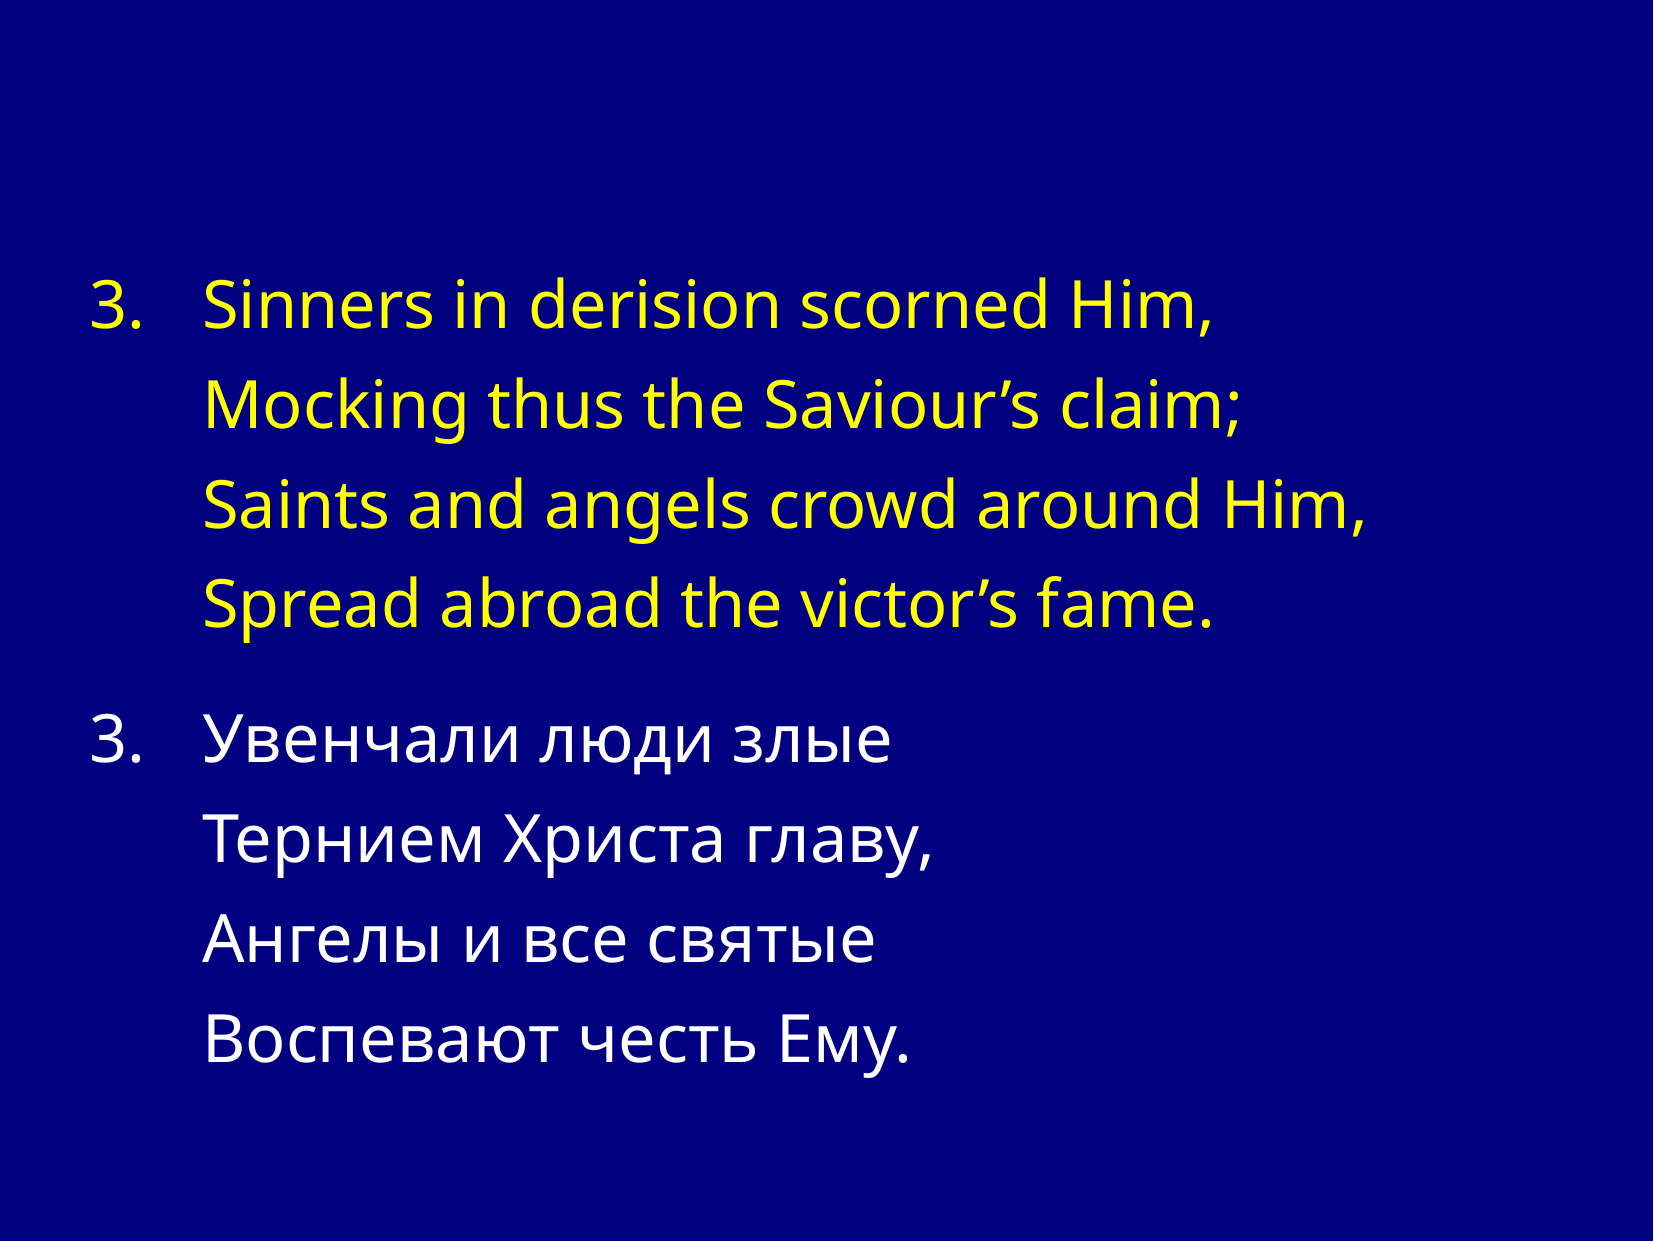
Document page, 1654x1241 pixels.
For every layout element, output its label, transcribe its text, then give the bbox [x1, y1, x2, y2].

text_box 3. Увенчали люди злые Тернием Христа главу, Ангелы и все святые Воспевают честь Ему. [75, 675, 1576, 1163]
text_box 3. Sinners in derision scorned Him, Mocking thus the Saviour’s claim; Saints and angels crowd around Him, Spread abroad the victor’s fame. [75, 150, 1576, 638]
